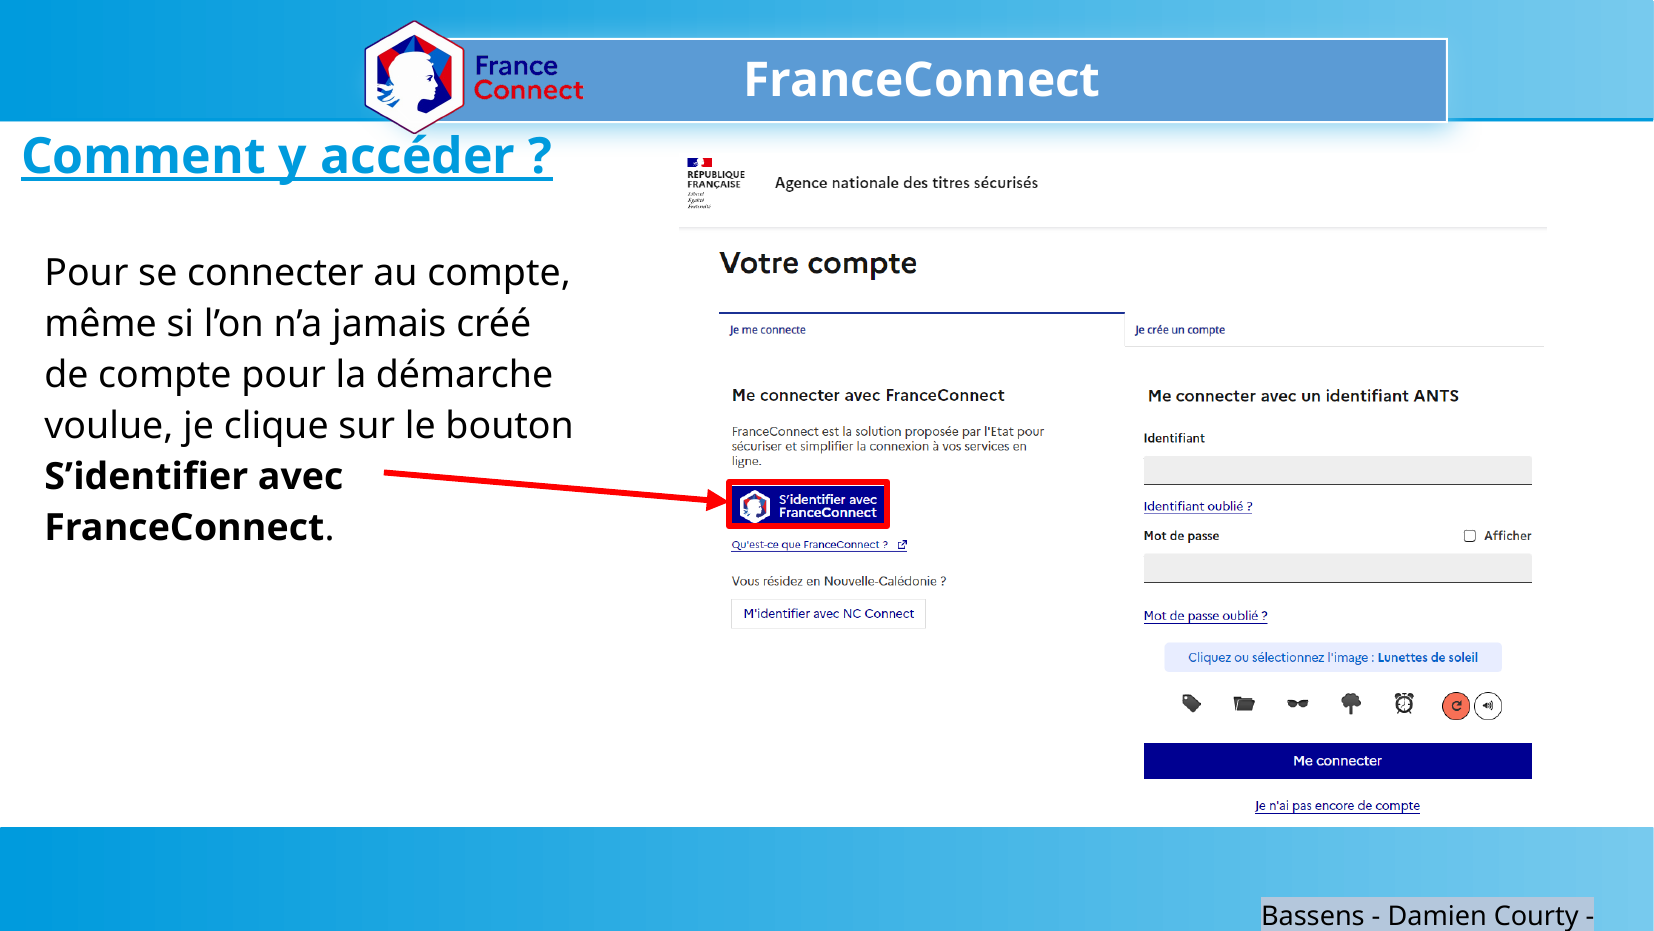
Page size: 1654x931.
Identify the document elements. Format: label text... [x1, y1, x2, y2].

text_box Comment y accéder ? [6, 112, 739, 228]
picture [361, 17, 586, 136]
text_box Pour se connecter au compte, même si l’on n’a jamais créé de compte pour la démarche voulue, je clique sur le bouton S’identifier avec FranceConnect. [29, 238, 591, 562]
picture [679, 153, 1547, 817]
picture [732, 485, 884, 523]
text_box FranceConnect [586, 38, 1447, 123]
text_box Bassens - Damien Courty - 2024 [1246, 889, 1654, 931]
